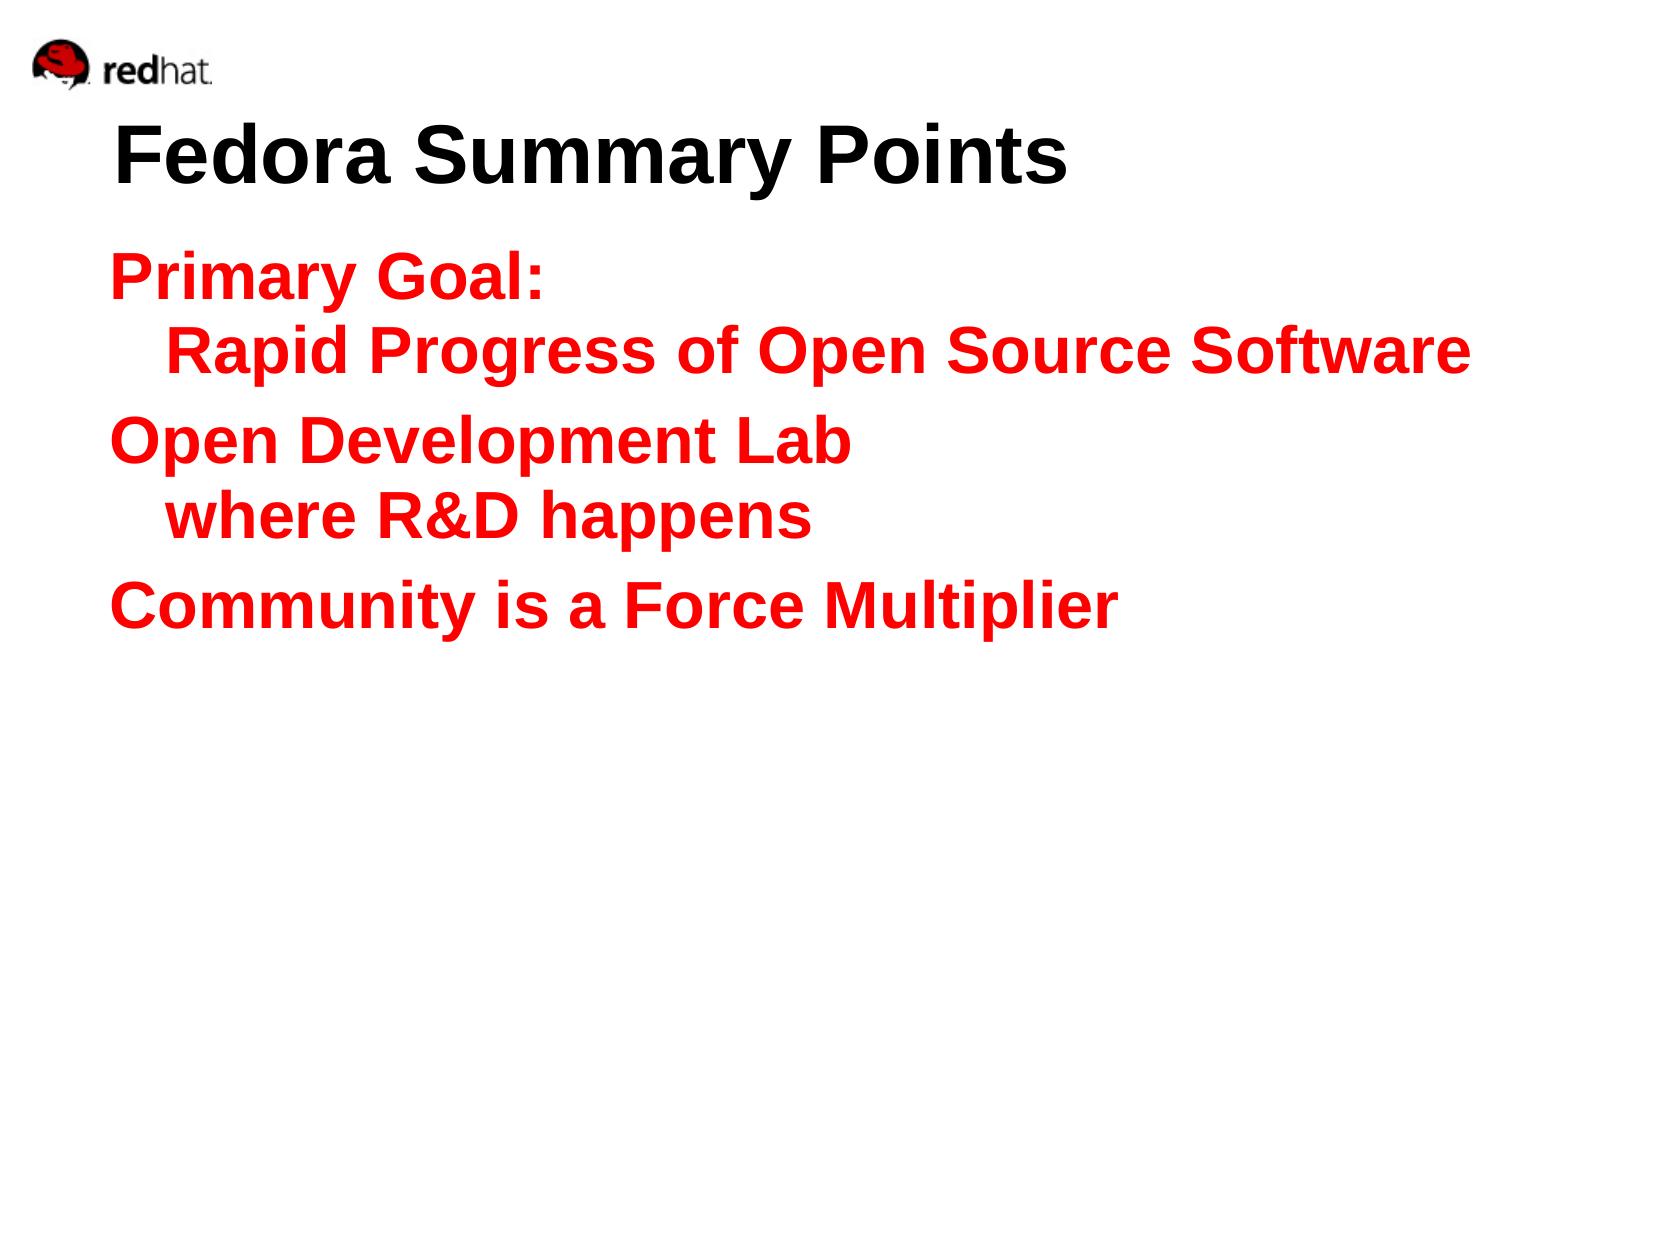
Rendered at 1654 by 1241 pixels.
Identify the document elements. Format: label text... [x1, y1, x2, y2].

list Primary Goal: Rapid Progress of Open Source Software Open Development Lab where R&D happens Community is a Force Multiplier [109, 238, 1515, 1107]
picture [31, 37, 212, 98]
title Fedora Summary Points [113, 92, 1519, 218]
